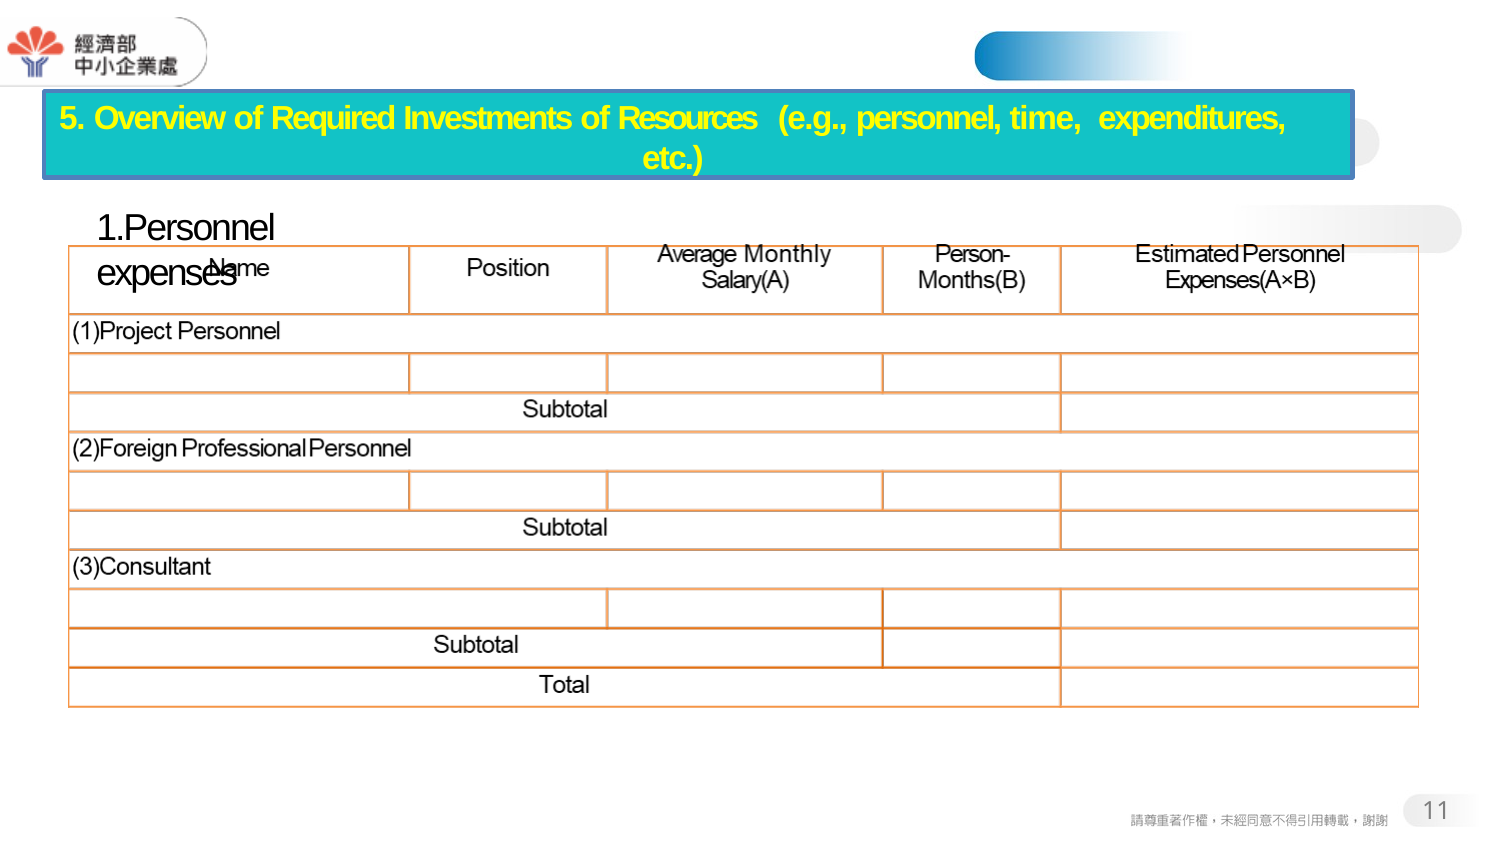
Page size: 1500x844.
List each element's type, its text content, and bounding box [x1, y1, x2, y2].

picture [68, 230, 1419, 714]
text_box 11 [1417, 790, 1454, 828]
text_box 1.Personnel expenses [94, 200, 428, 230]
title 5. Overview of Required Investments of Resources (e.g., personnel, time, expenditures, etc.) [44, 91, 1353, 178]
